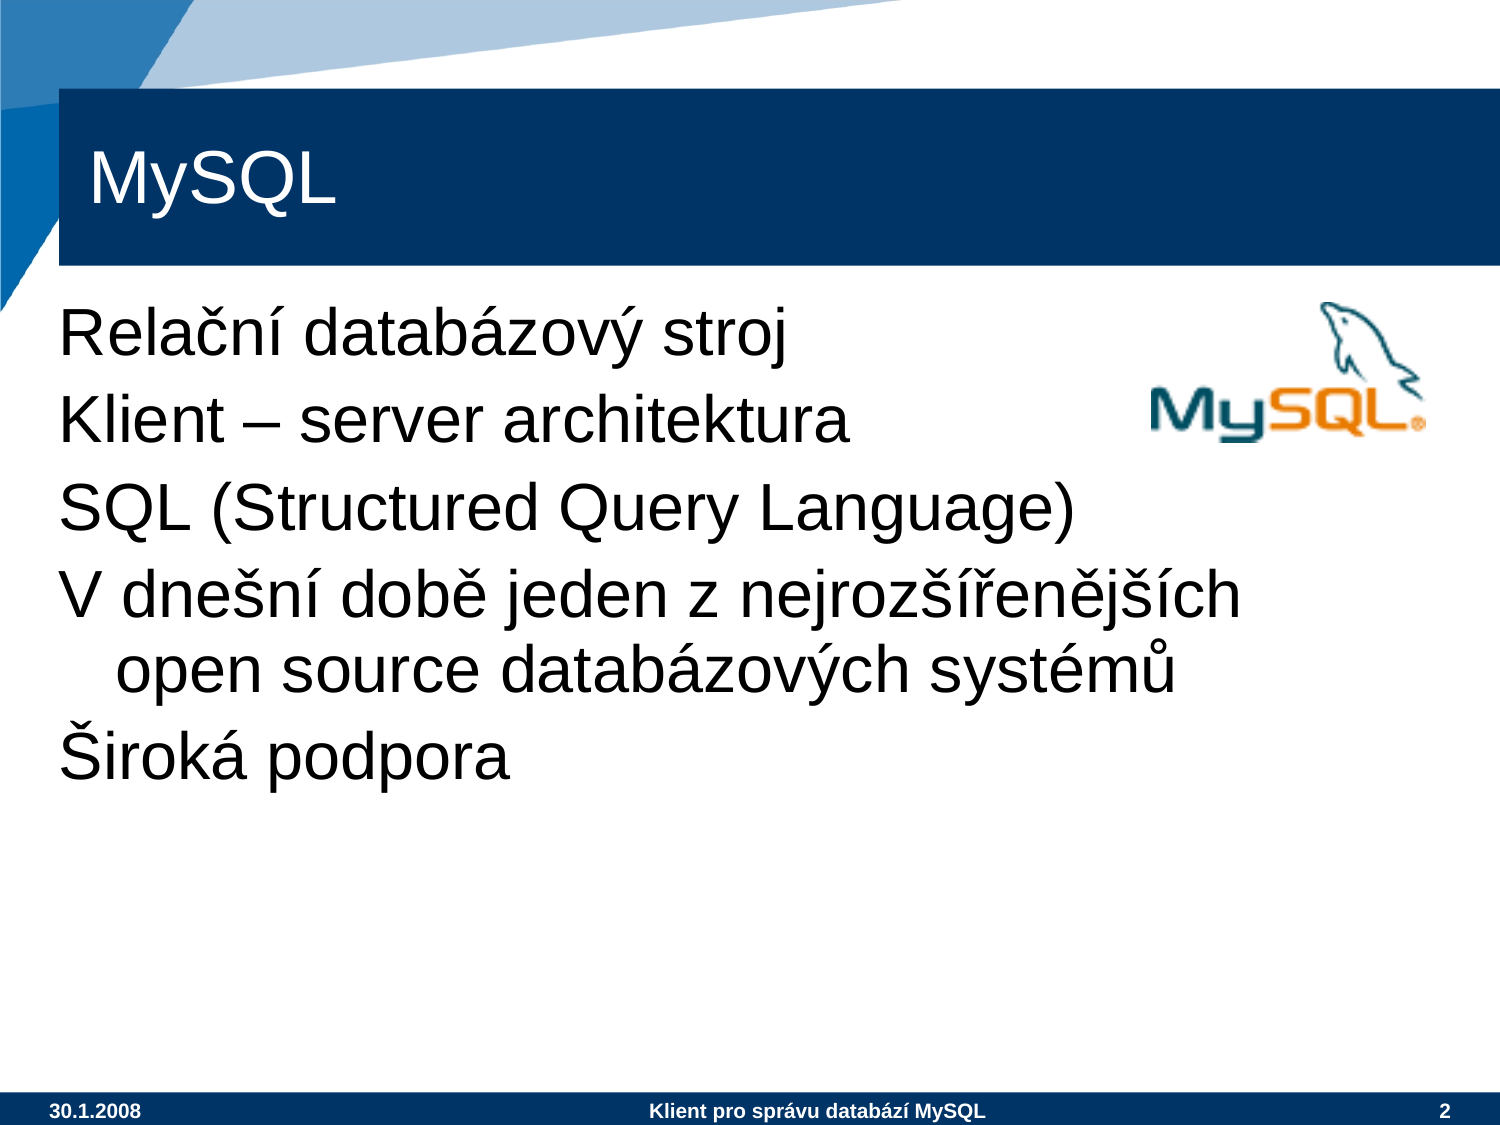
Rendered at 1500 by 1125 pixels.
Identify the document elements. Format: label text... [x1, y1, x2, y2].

title MySQL [88, 125, 1500, 229]
picture [0, 0, 945, 355]
list Relační databázový stroj Klient – server architektura SQL (Structured Query Language) V dnešní době jeden z nejrozšířenějších open source databázových systémů Široká podpora [59, 295, 1475, 1019]
picture [1151, 302, 1426, 443]
